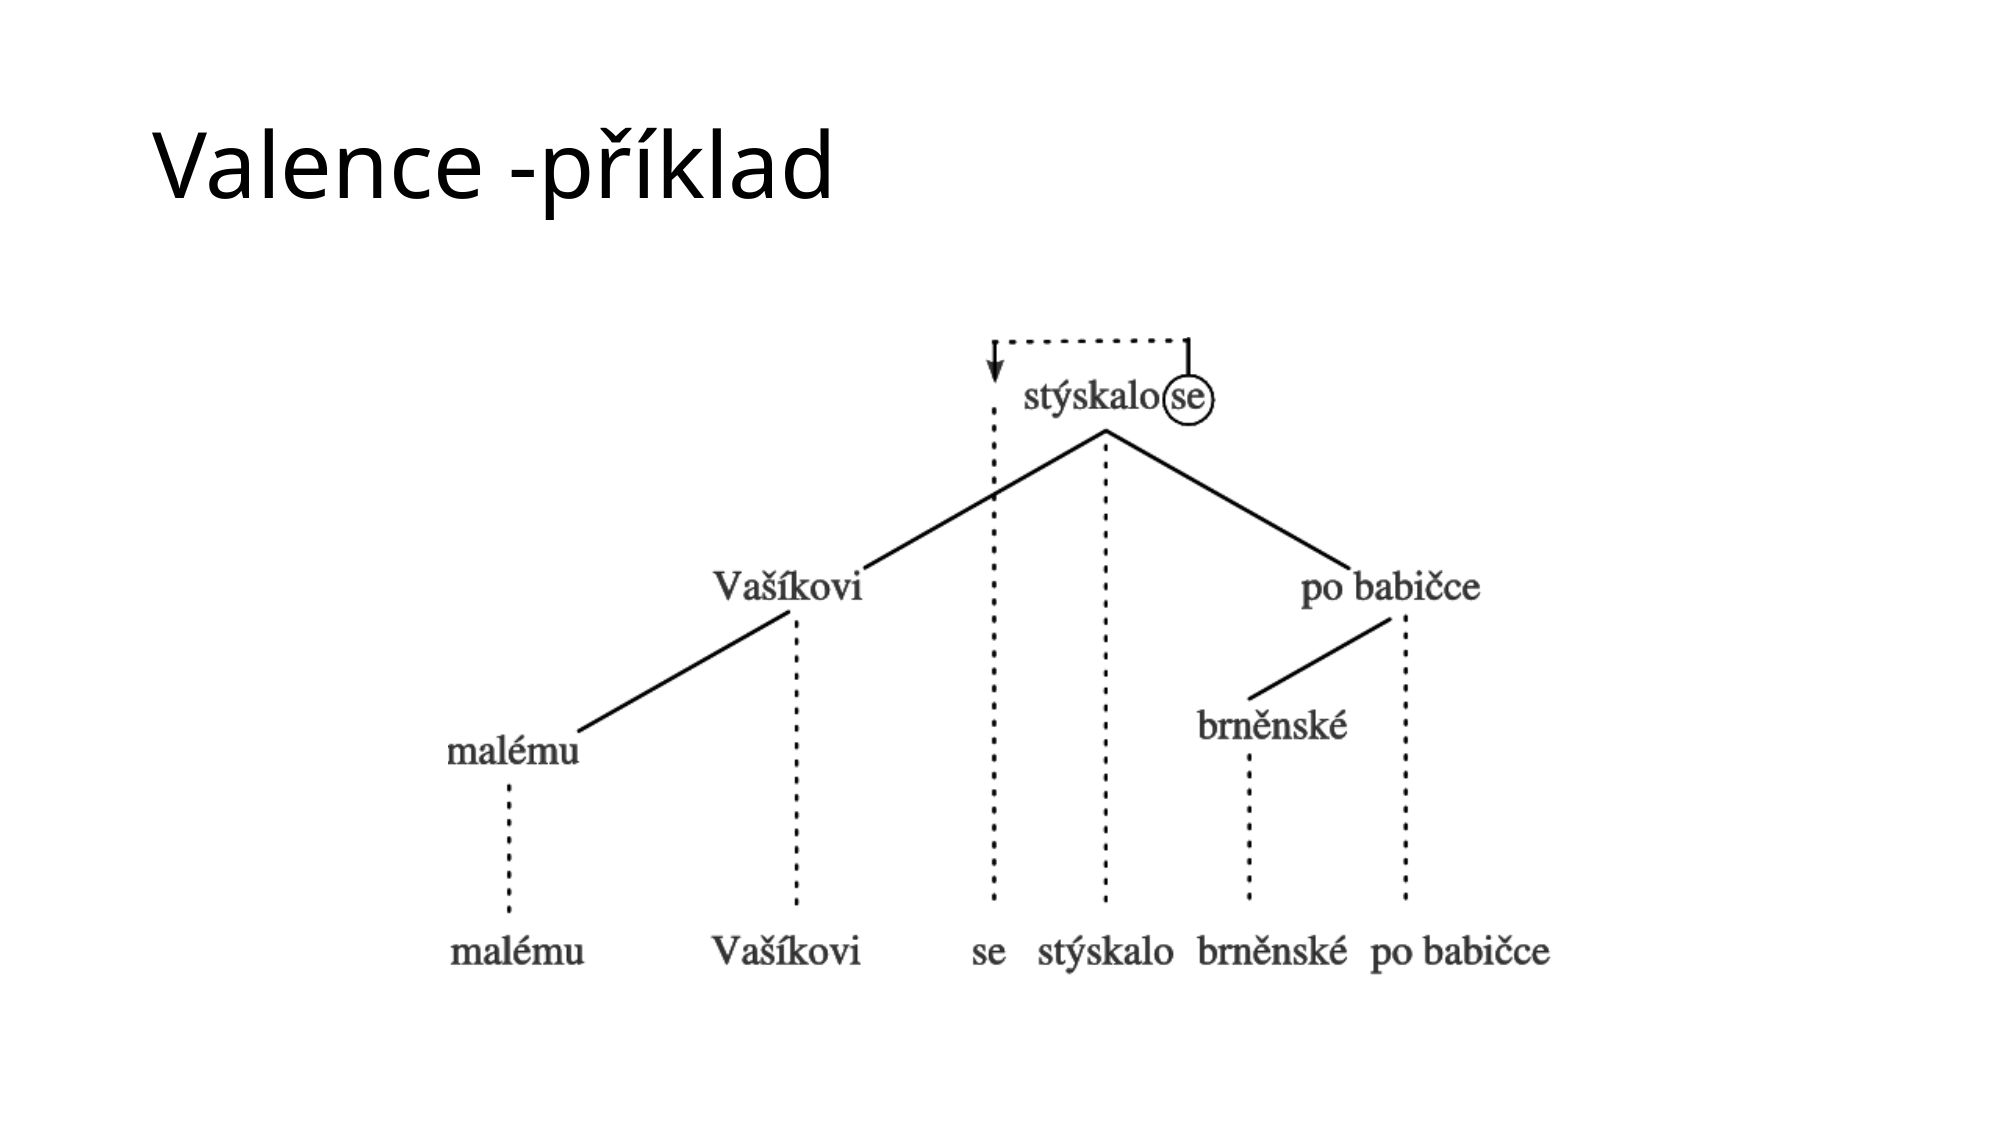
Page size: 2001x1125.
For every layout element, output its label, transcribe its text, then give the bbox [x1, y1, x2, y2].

title Valence -příklad [137, 59, 1863, 278]
picture [448, 337, 1552, 976]
